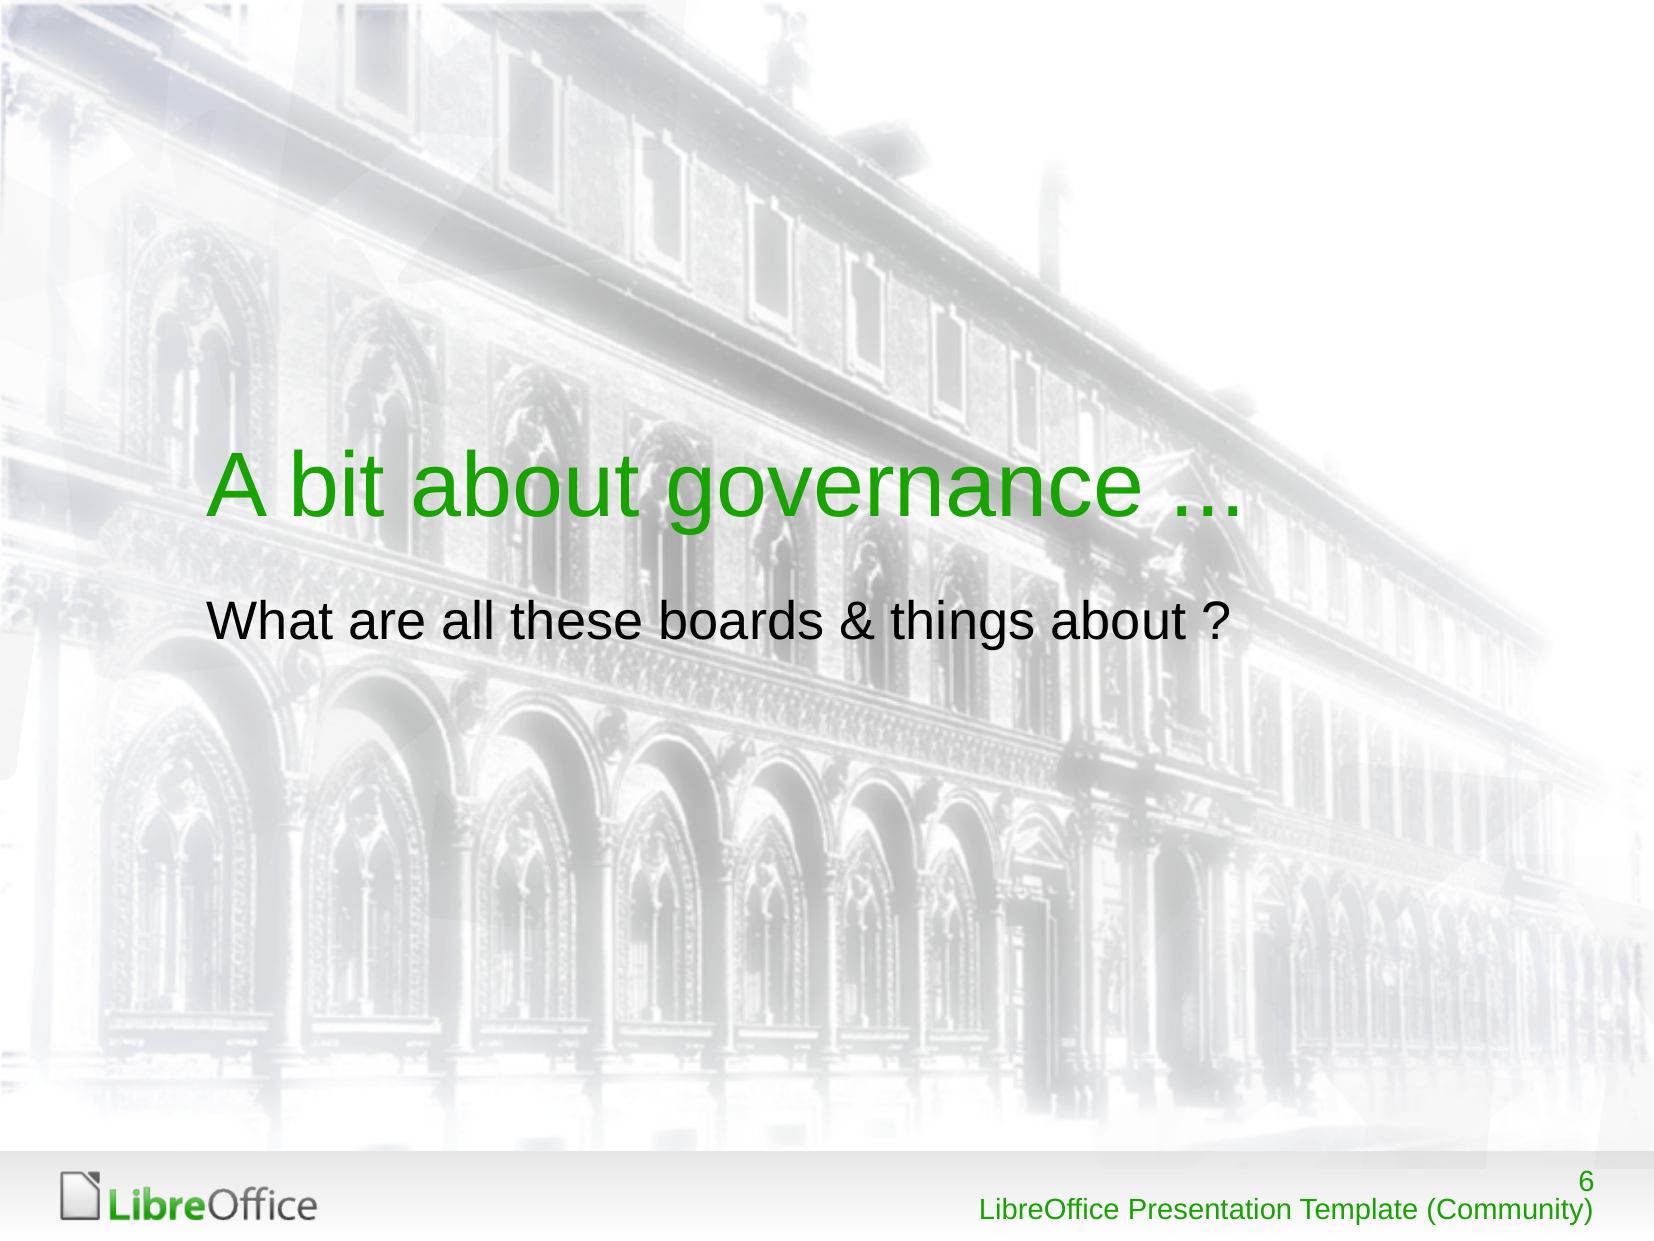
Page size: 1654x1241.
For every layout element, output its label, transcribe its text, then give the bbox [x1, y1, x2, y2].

title A bit about governance ... [206, 395, 1477, 573]
picture [0, 0, 1654, 1241]
subtitle What are all these boards & things about ? [206, 590, 1477, 945]
